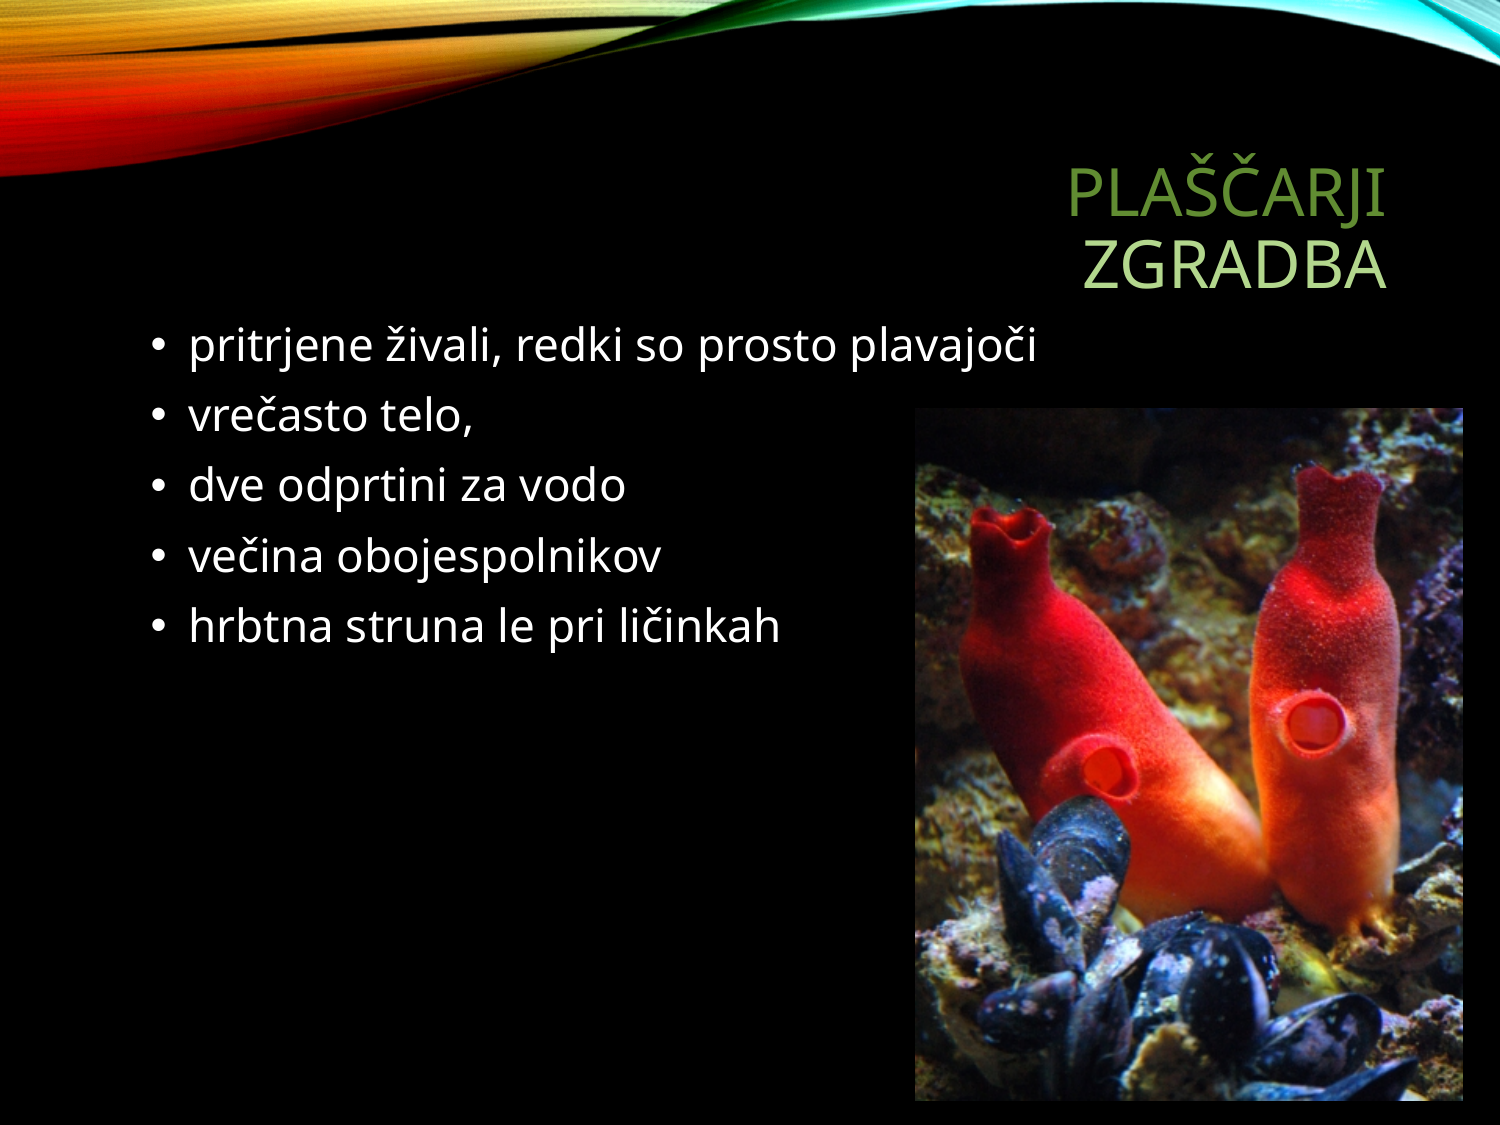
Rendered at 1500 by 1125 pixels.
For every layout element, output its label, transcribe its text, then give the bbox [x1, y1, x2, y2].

title Plaščarji Zgradba [356, 125, 1403, 338]
picture [915, 408, 1463, 1101]
list pritrjene živali, redki so prosto plavajoči vrečasto telo, dve odprtini za vodo večina obojespolnikov hrbtna struna le pri ličinkah [135, 314, 1111, 824]
picture [0, 0, 1500, 178]
